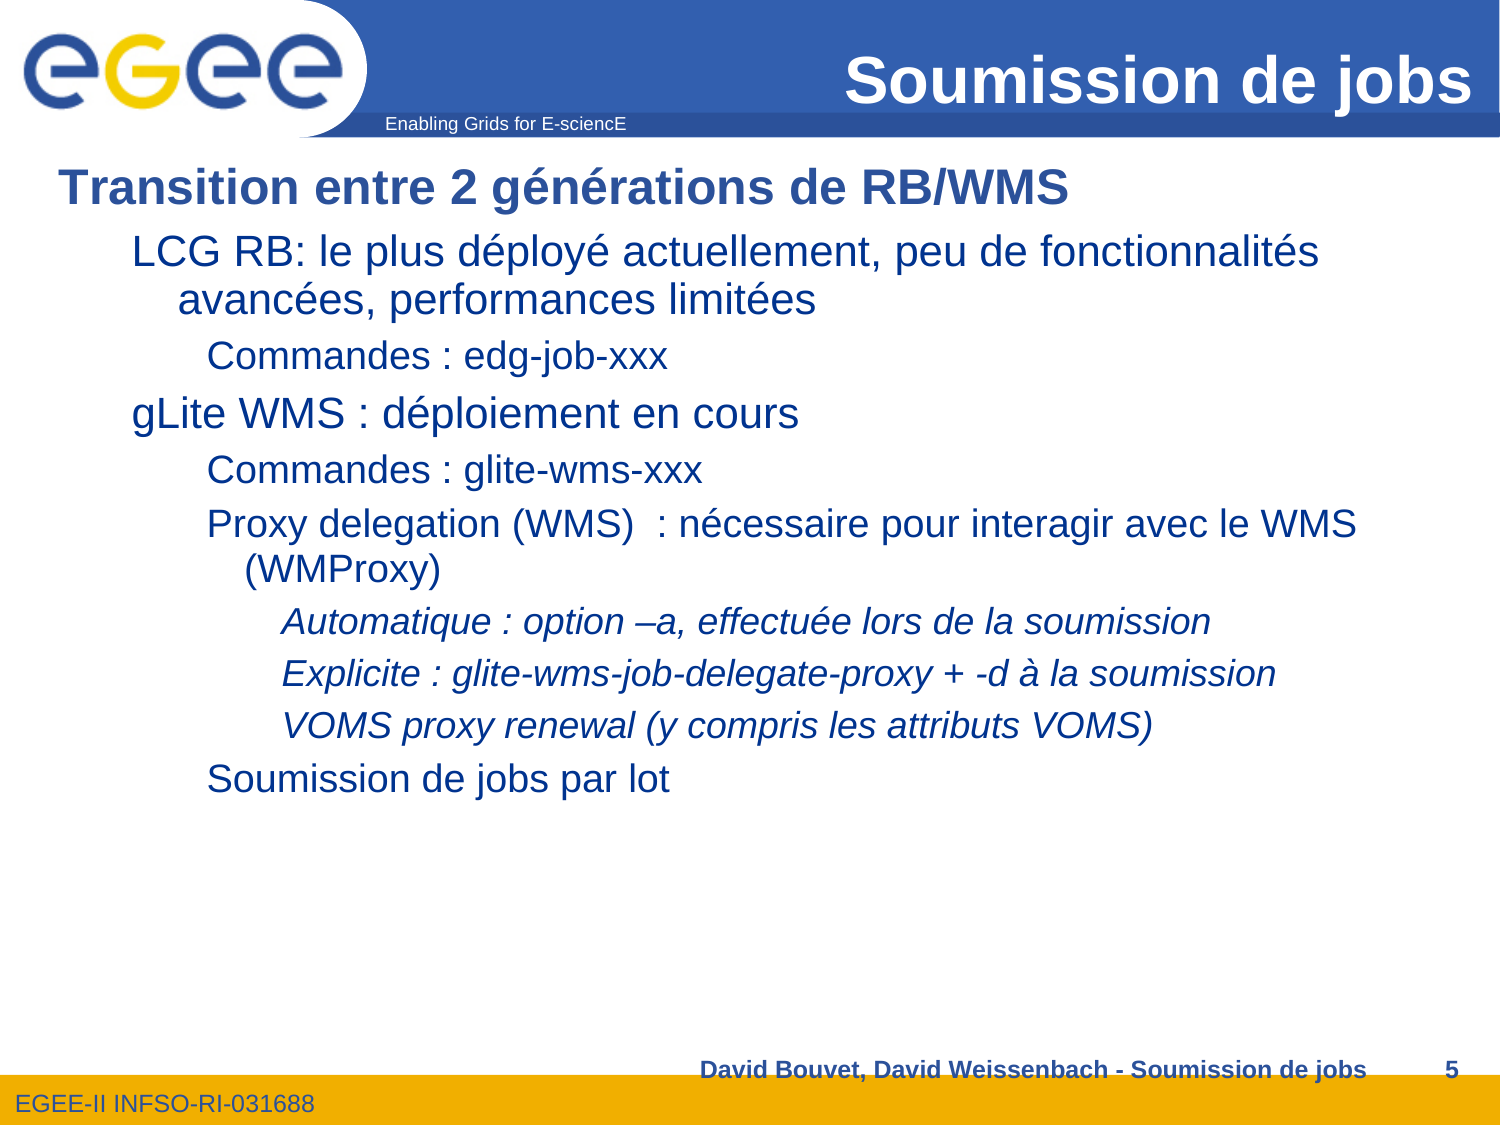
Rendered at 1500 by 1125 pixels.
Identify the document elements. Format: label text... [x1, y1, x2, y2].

title Soumission de jobs [369, 0, 1474, 161]
picture [18, 30, 349, 112]
list Transition entre 2 générations de RB/WMS LCG RB: le plus déployé actuellement, peu de fonctionnalités avancées, performances limitées Commandes : edg-job-xxx gLite WMS : déploiement en cours Commandes : glite-wms-xxx Proxy delegation (WMS) : nécessaire pour interagir avec le WMS (WMProxy)‏ Automatique : option –a, effectuée lors de la soumission Explicite : glite-wms-job-delegate-proxy + -d à la soumission VOMS proxy renewal (y compris les attributs VOMS)‏ Soumission de jobs par lot [56, 159, 1466, 1036]
